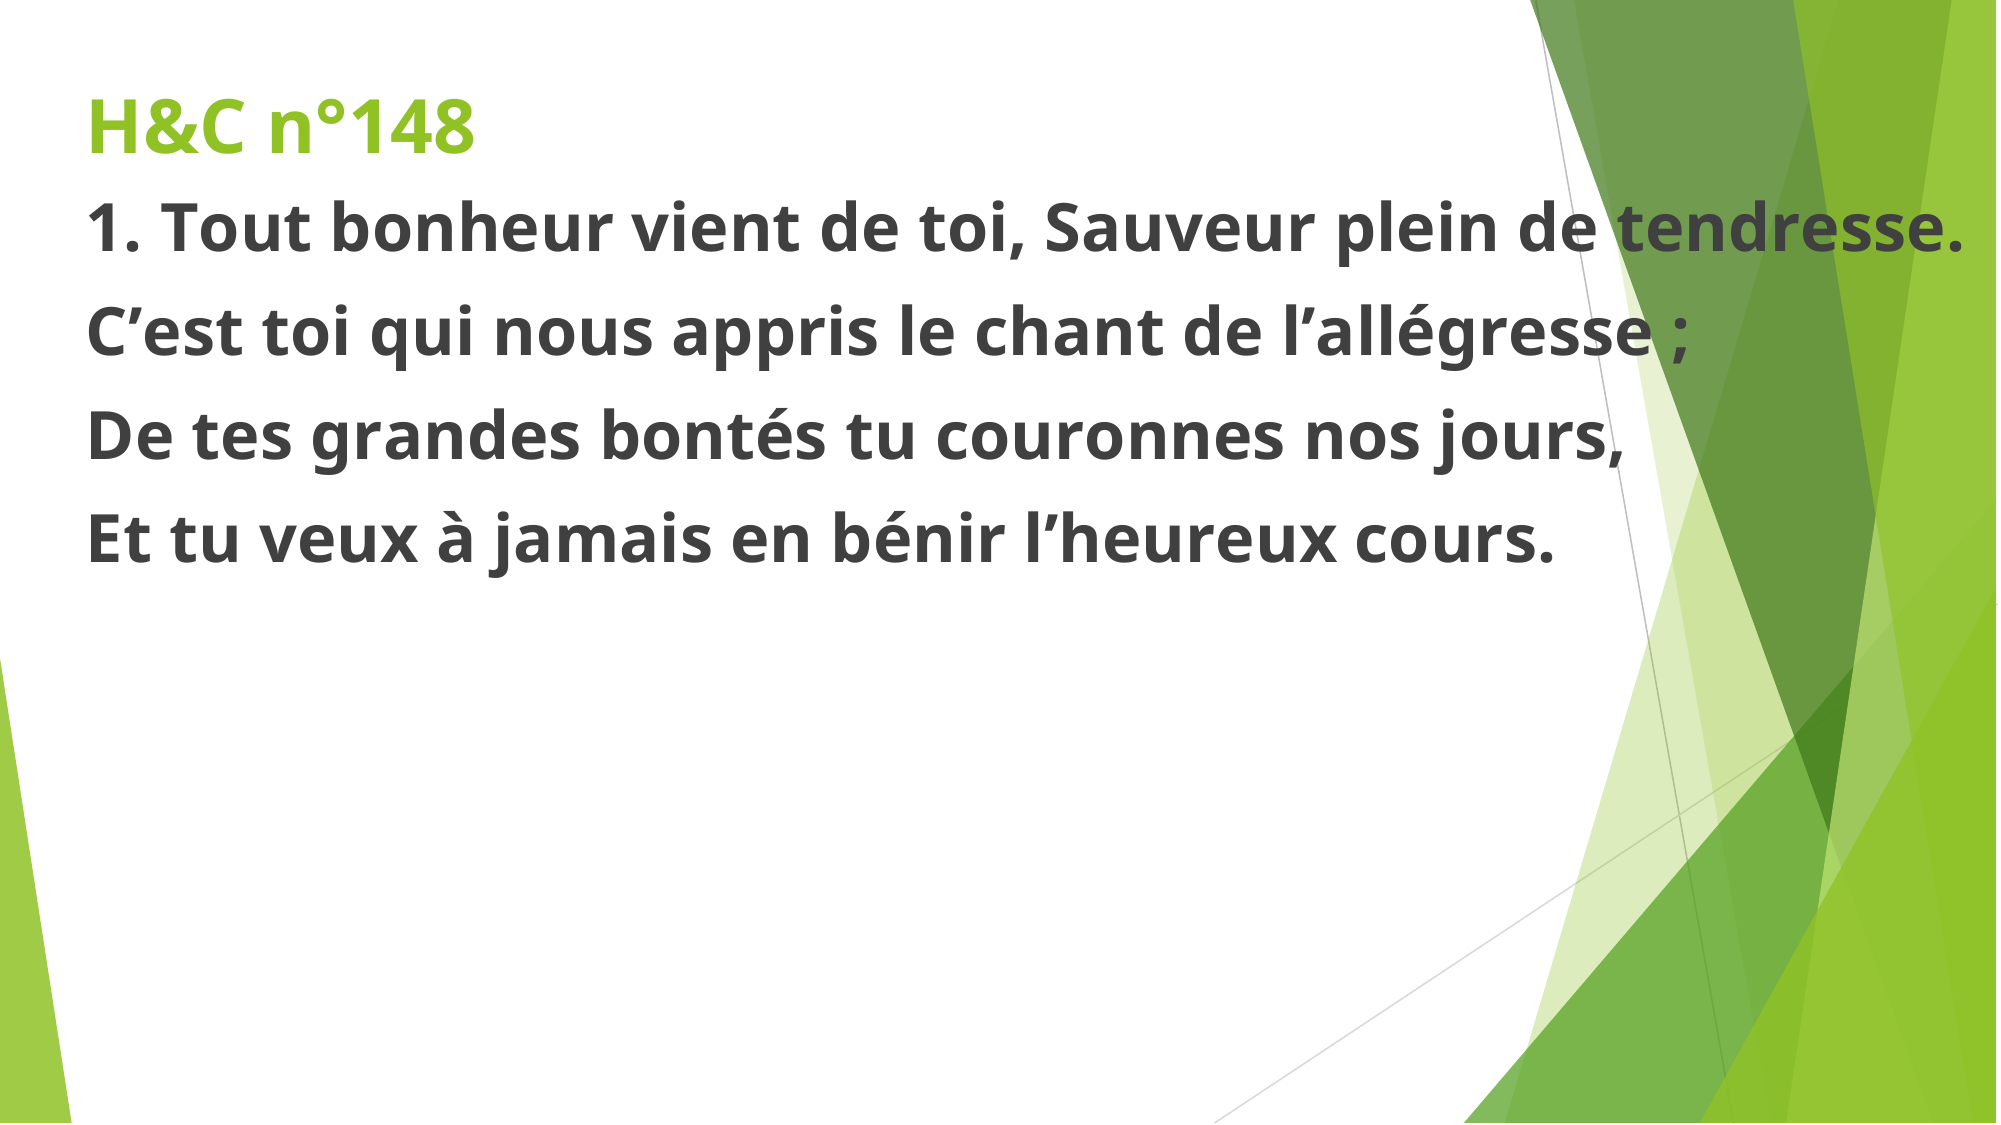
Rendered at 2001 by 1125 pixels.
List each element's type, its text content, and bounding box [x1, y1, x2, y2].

text_box 1. Tout bonheur vient de toi, Sauveur plein de tendresse. C’est toi qui nous appris le chant de l’allégresse ; De tes grandes bontés tu couronnes nos jours, Et tu veux à jamais en bénir l’heureux cours. [70, 165, 2001, 1037]
text_box H&C n°148 [70, 70, 1522, 165]
